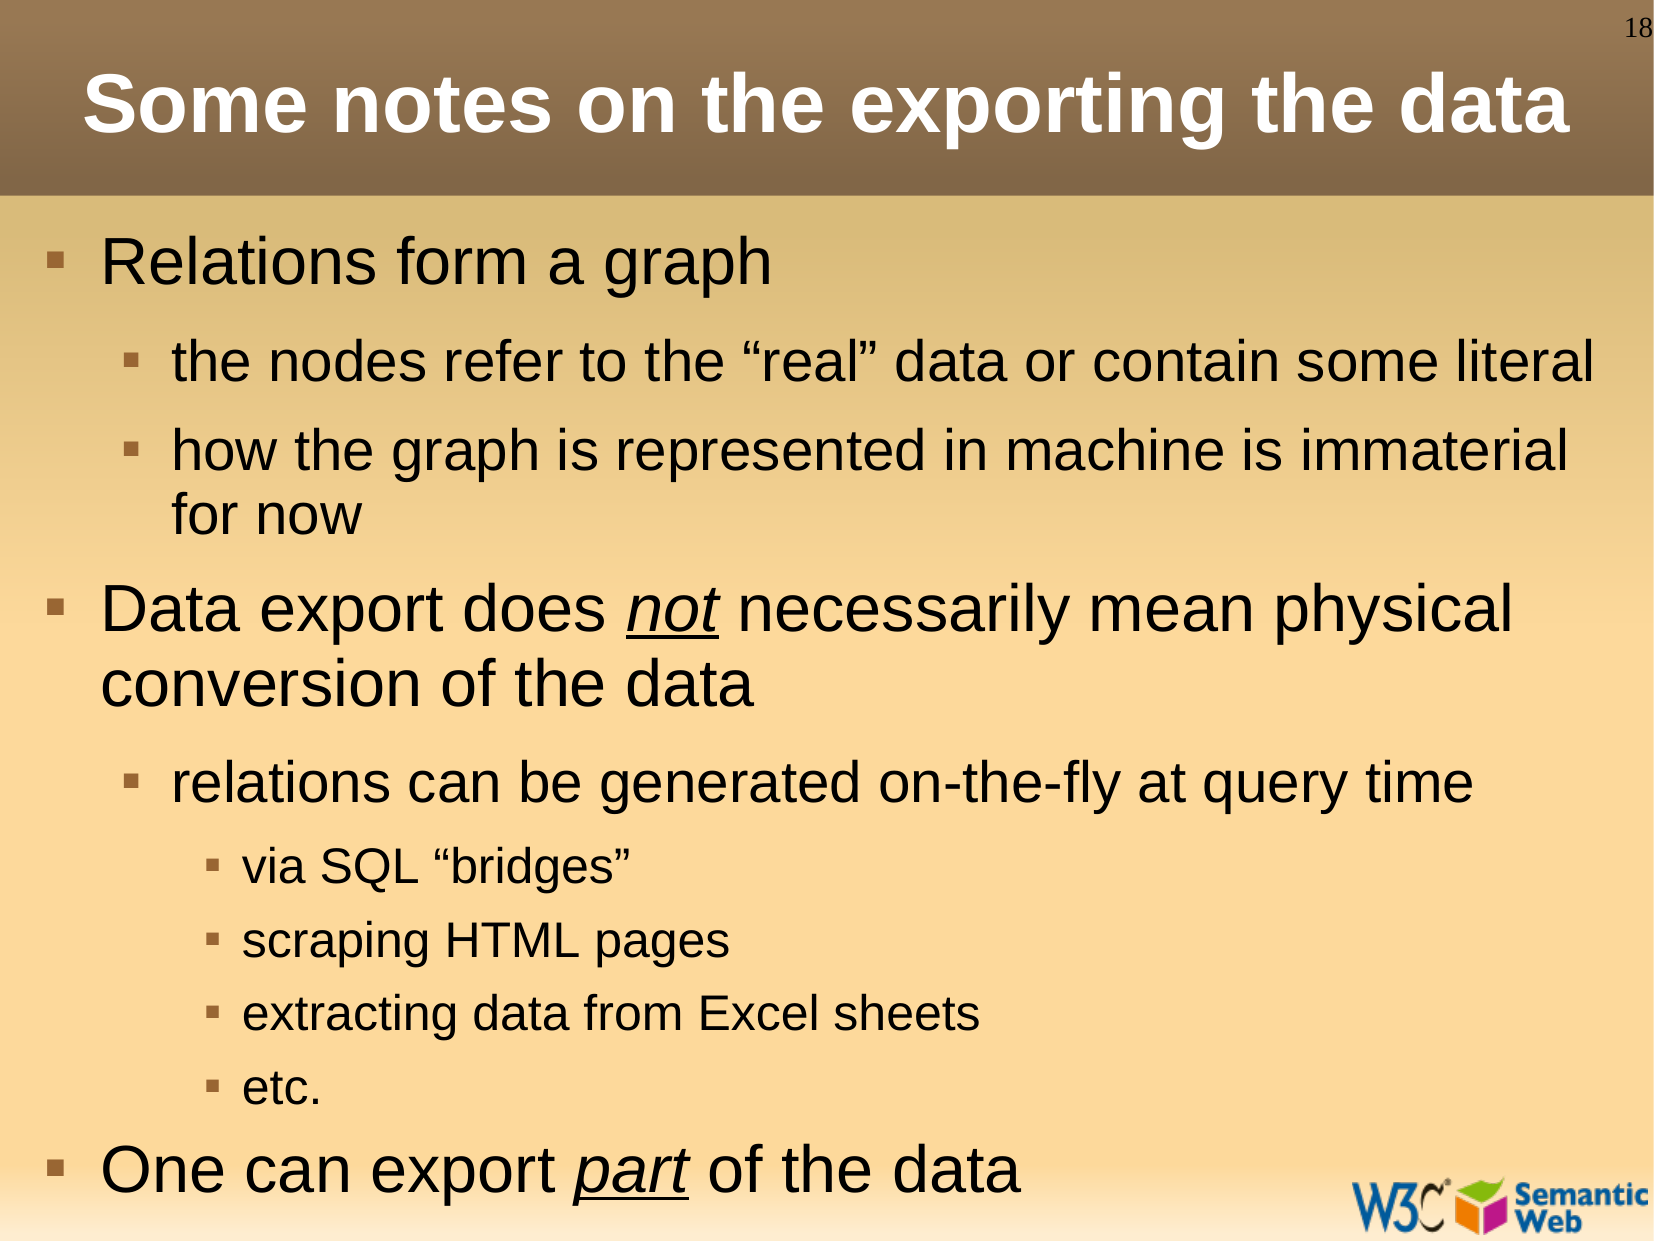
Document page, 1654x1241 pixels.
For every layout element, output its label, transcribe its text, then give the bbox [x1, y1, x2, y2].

title Some notes on the exporting the data [0, 0, 1654, 208]
list Relations form a graph the nodes refer to the “real” data or contain some literal how the graph is represented in machine is immaterial for now Data export does not necessarily mean physical conversion of the data relations can be generated on-the-fly at query time via SQL “bridges” scraping HTML pages extracting data from Excel sheets etc. One can export part of the data [29, 224, 1624, 1196]
picture [0, 208, 1654, 1241]
